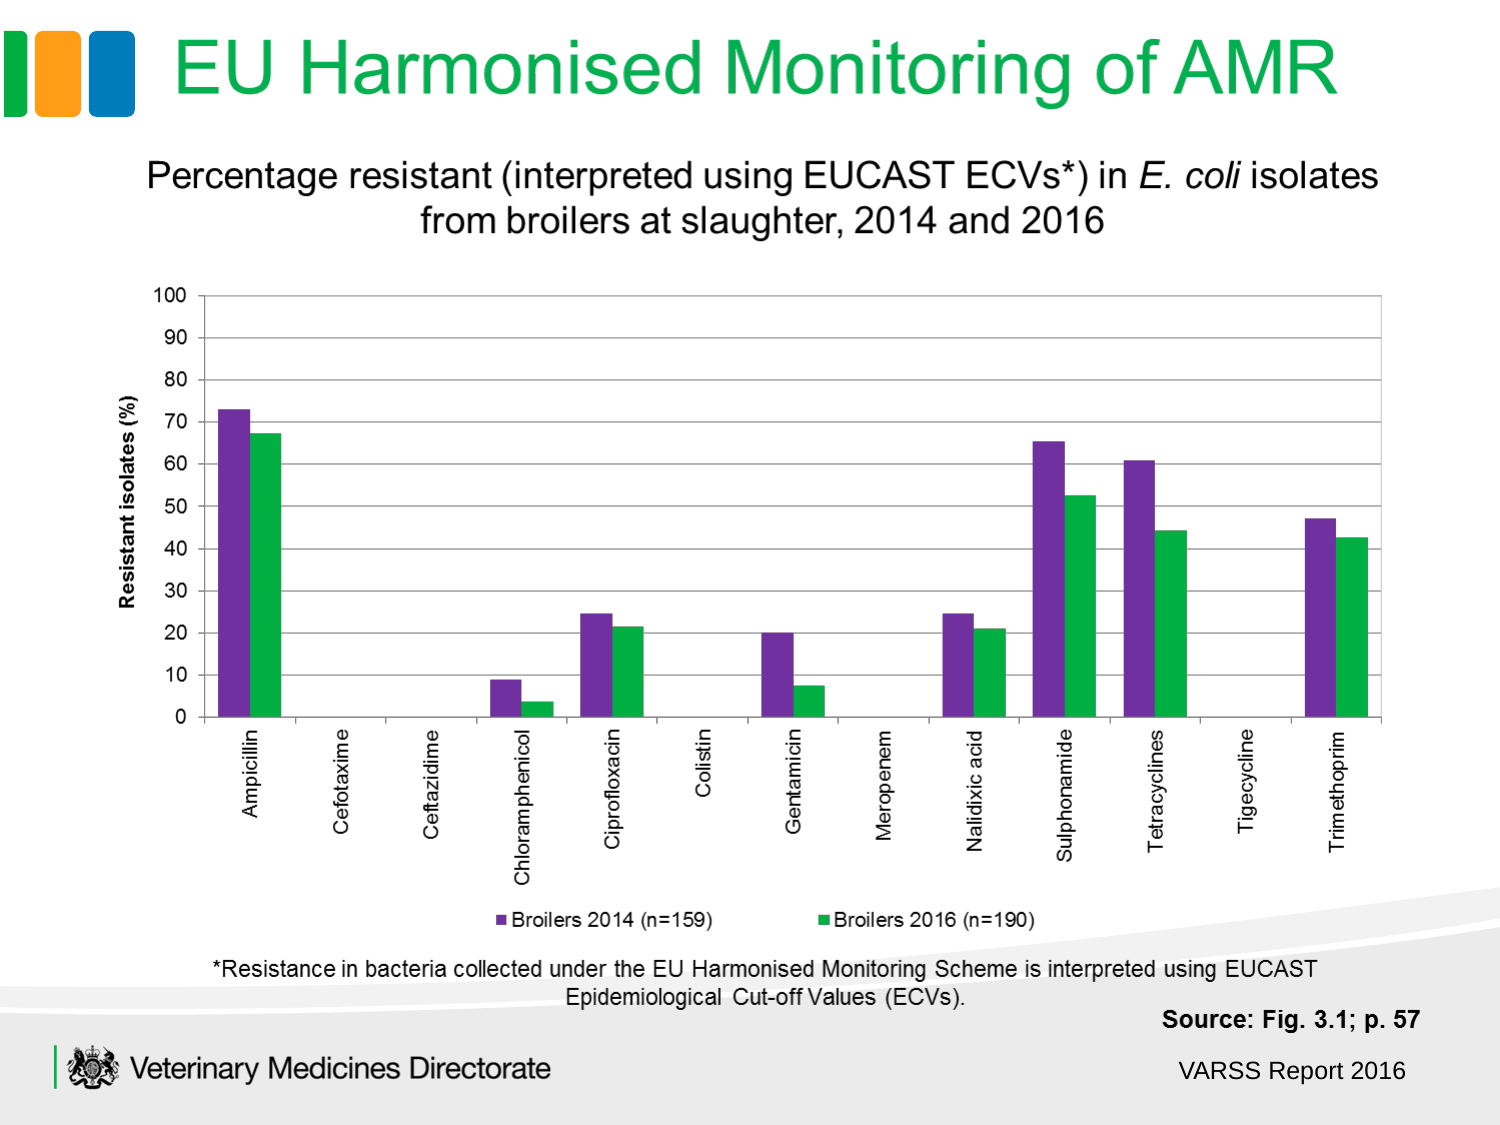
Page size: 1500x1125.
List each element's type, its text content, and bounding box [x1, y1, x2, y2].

text_box VARSS Report 2016 [1163, 1046, 1424, 1093]
picture [54, 0, 1446, 1090]
